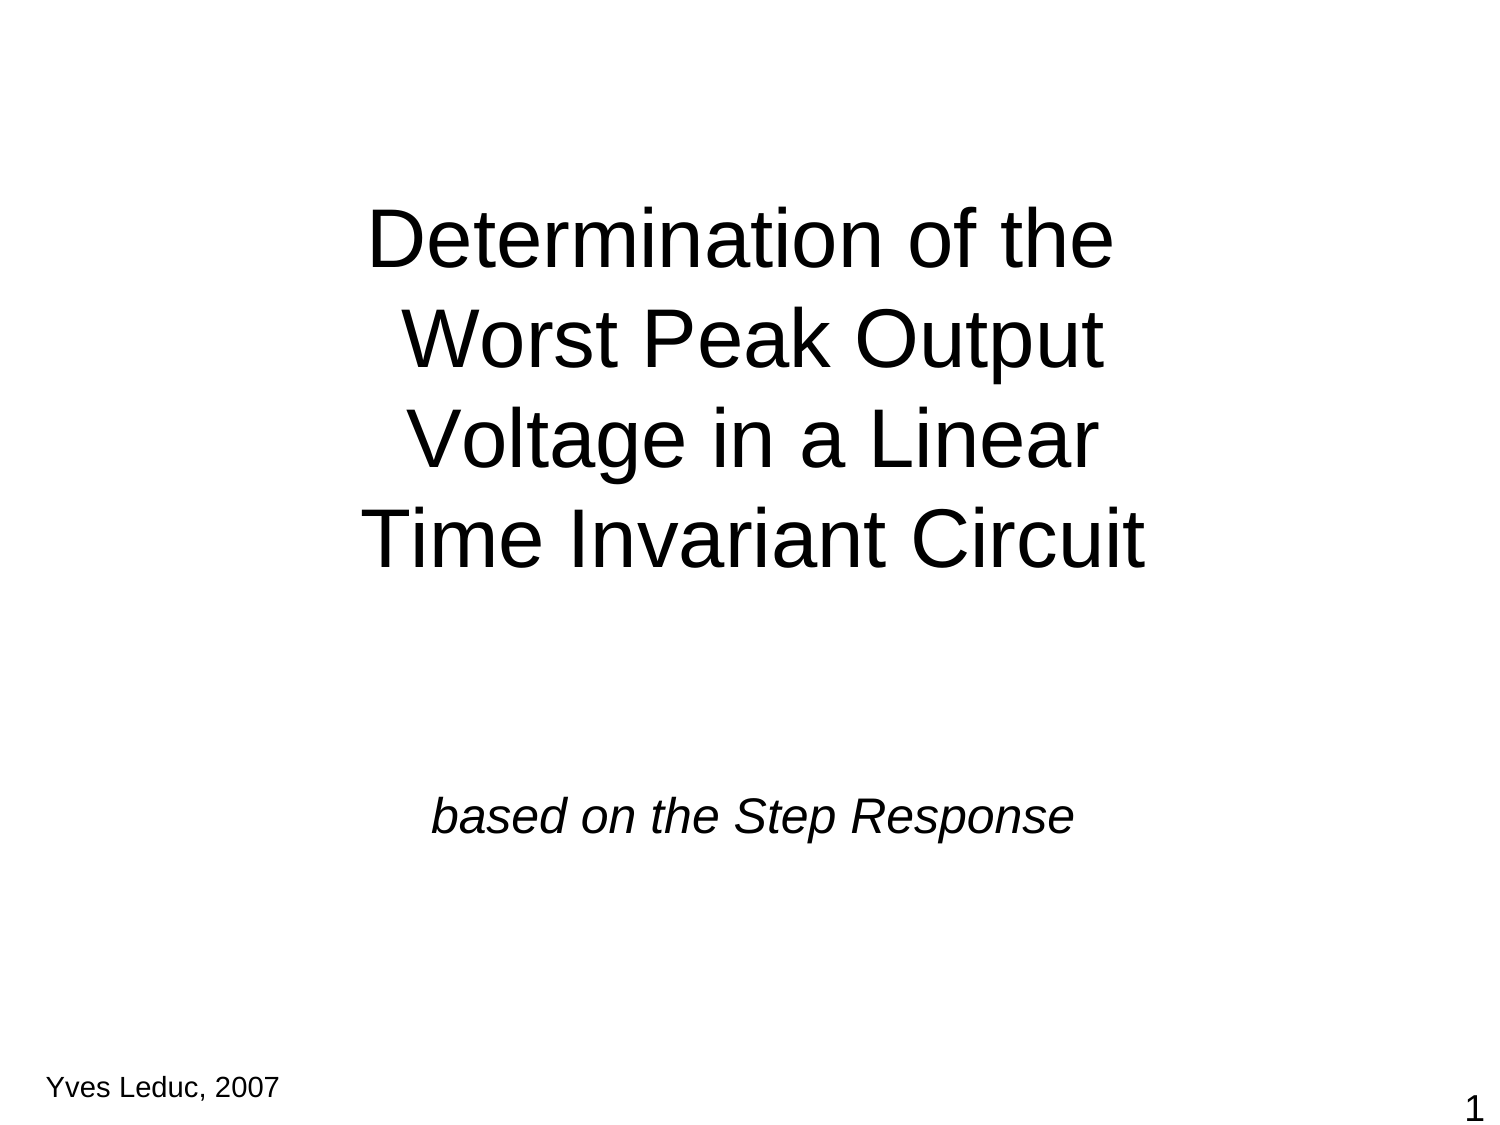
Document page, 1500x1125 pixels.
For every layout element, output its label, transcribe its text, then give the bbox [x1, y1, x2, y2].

title Determination of the Worst Peak Output Voltage in a Linear Time Invariant Circuit based on the Step Response [112, 163, 1395, 864]
